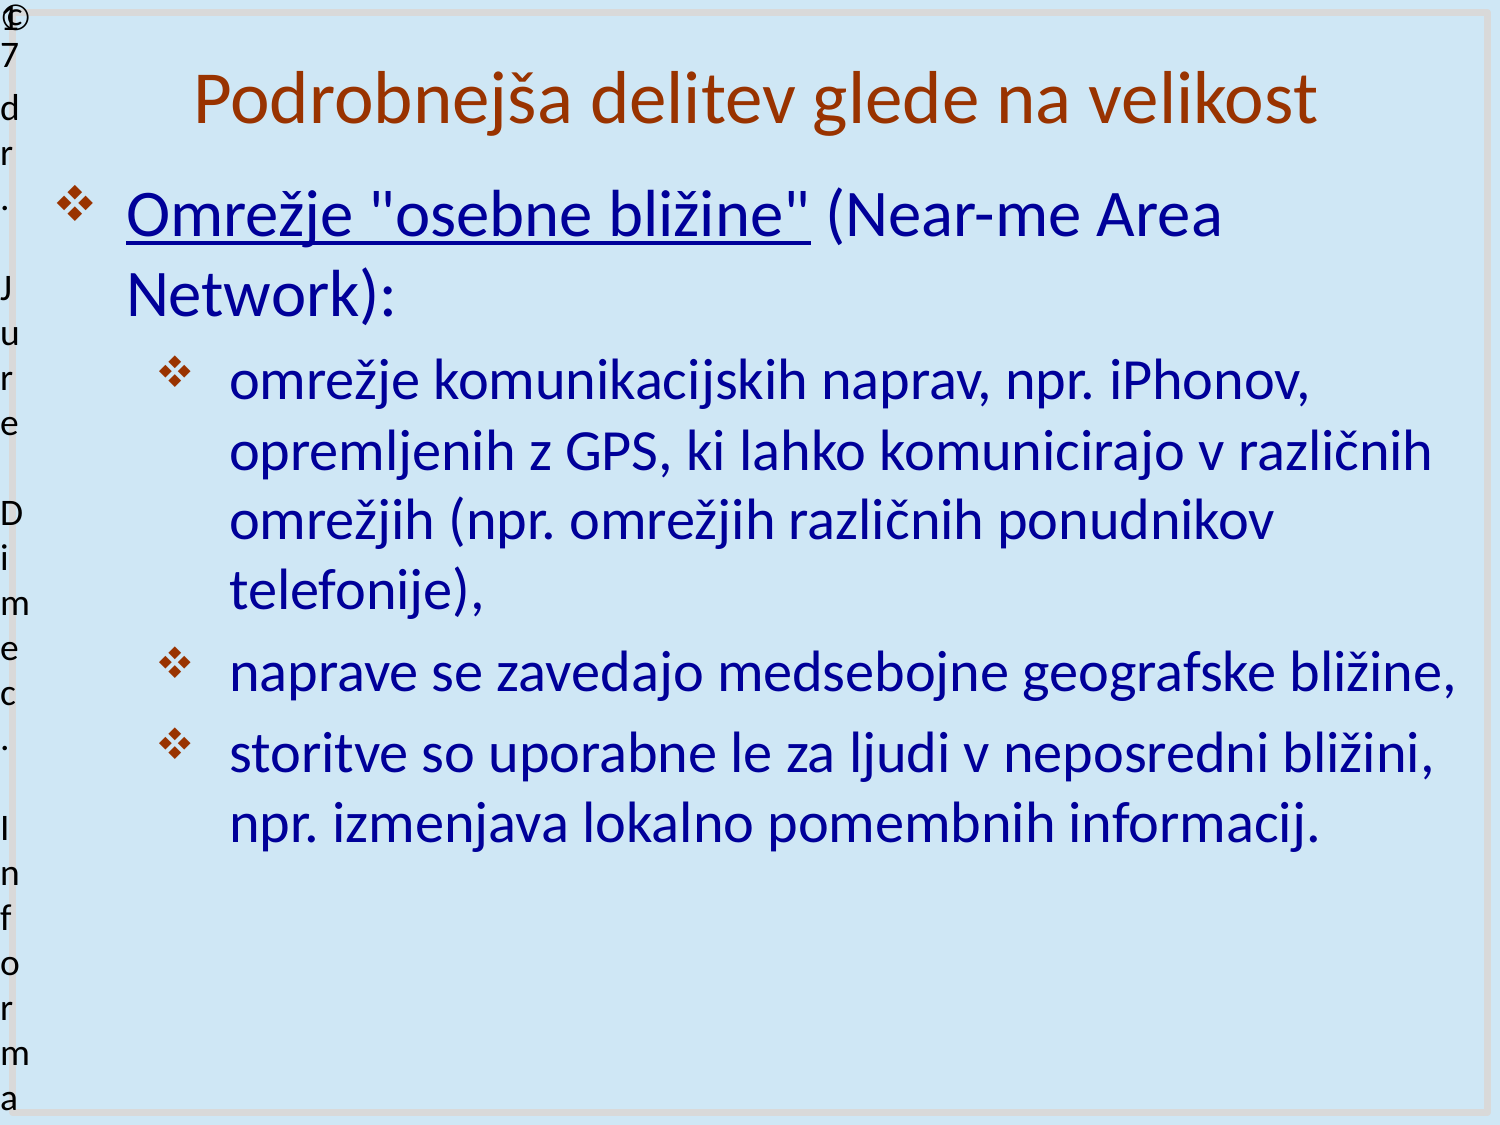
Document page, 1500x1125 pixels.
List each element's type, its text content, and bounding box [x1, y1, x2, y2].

title Podrobnejša delitev glede na velikost [37, 37, 1475, 150]
list Omrežje "osebne bližine" (Near-me Area Network): omrežje komunikacijskih naprav, npr. iPhonov, opremljenih z GPS, ki lahko komunicirajo v različnih omrežjih (npr. omrežjih različnih ponudnikov telefonije), naprave se zavedajo medsebojne geografske bližine, storitve so uporabne le za ljudi v neposredni bližini, npr. izmenjava lokalno pomembnih informacij. [37, 162, 1475, 1050]
